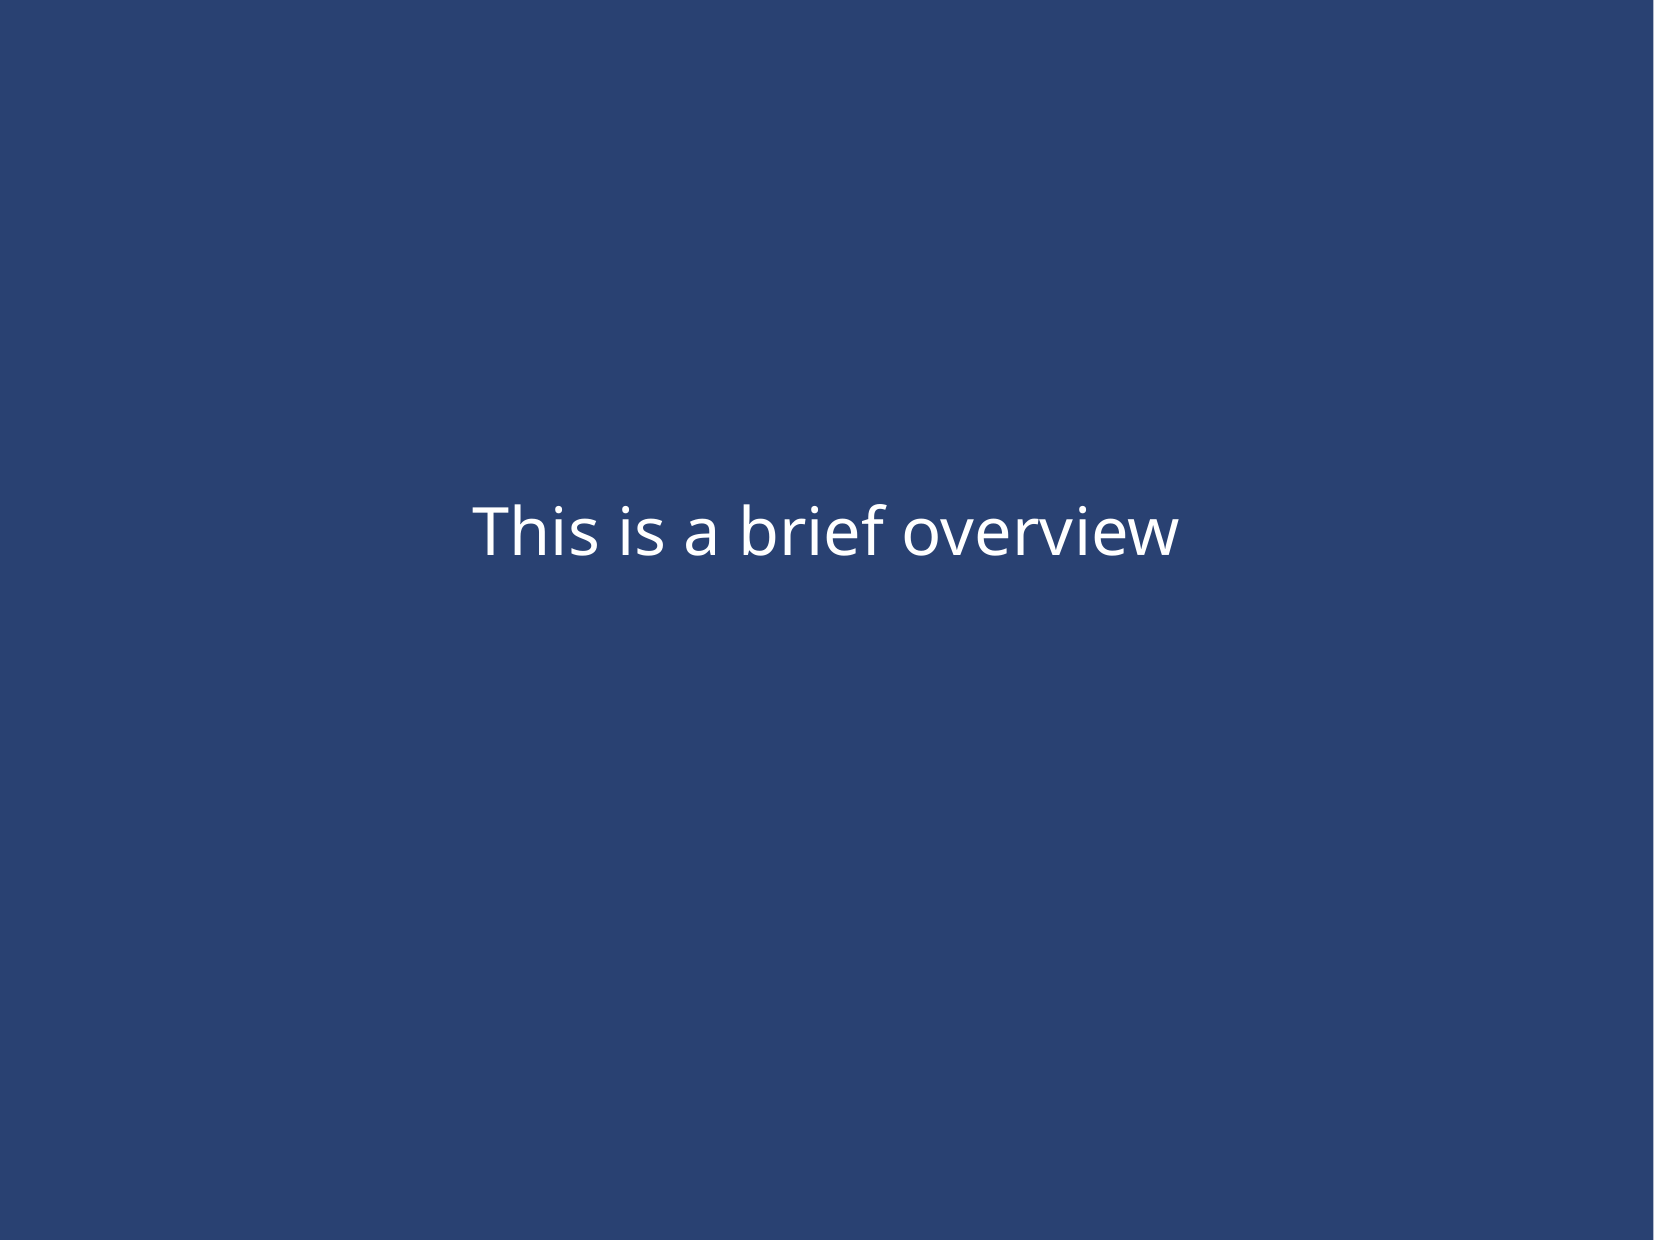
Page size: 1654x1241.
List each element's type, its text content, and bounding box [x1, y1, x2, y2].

subtitle This is a brief overview [82, 49, 1571, 1109]
